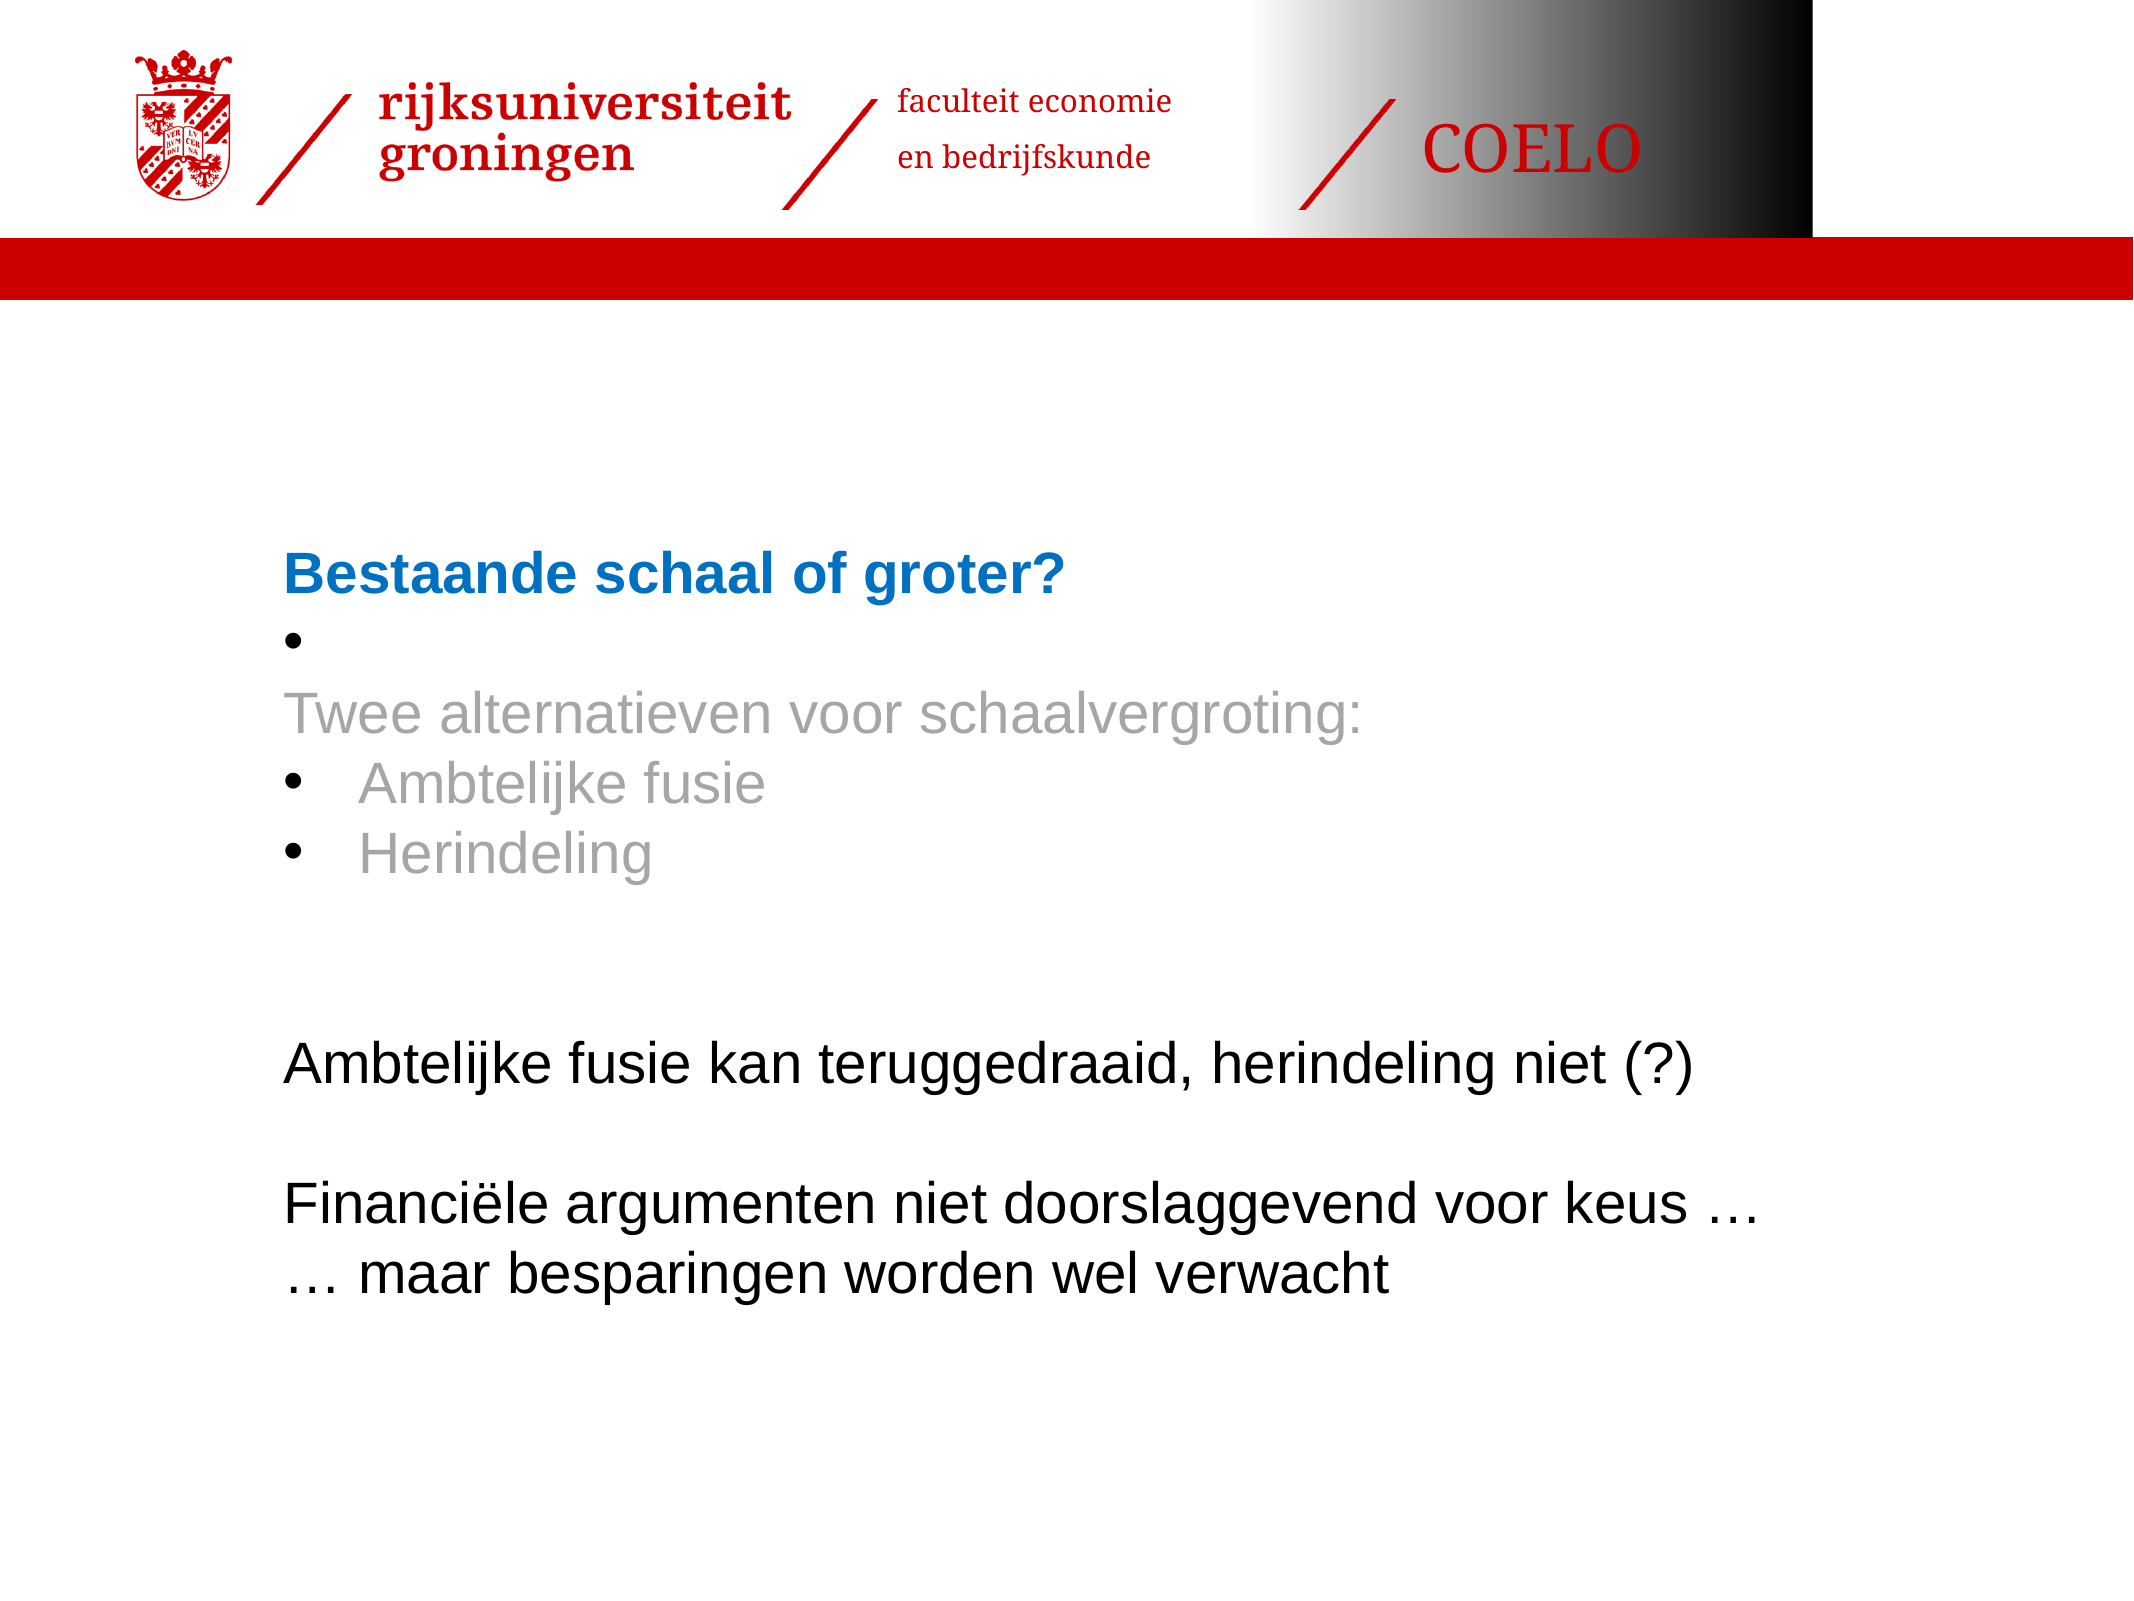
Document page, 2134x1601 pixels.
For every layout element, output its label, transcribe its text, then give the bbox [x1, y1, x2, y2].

picture [135, 50, 878, 210]
picture [1298, 99, 1396, 210]
text_box Bestaande schaal of groter? Twee alternatieven voor schaalvergroting: Ambtelijke fusie Herindeling Ambtelijke fusie kan teruggedraaid, herindeling niet (?) Financiële argumenten niet doorslaggevend voor keus … … maar besparingen worden wel verwacht [268, 528, 2134, 1463]
